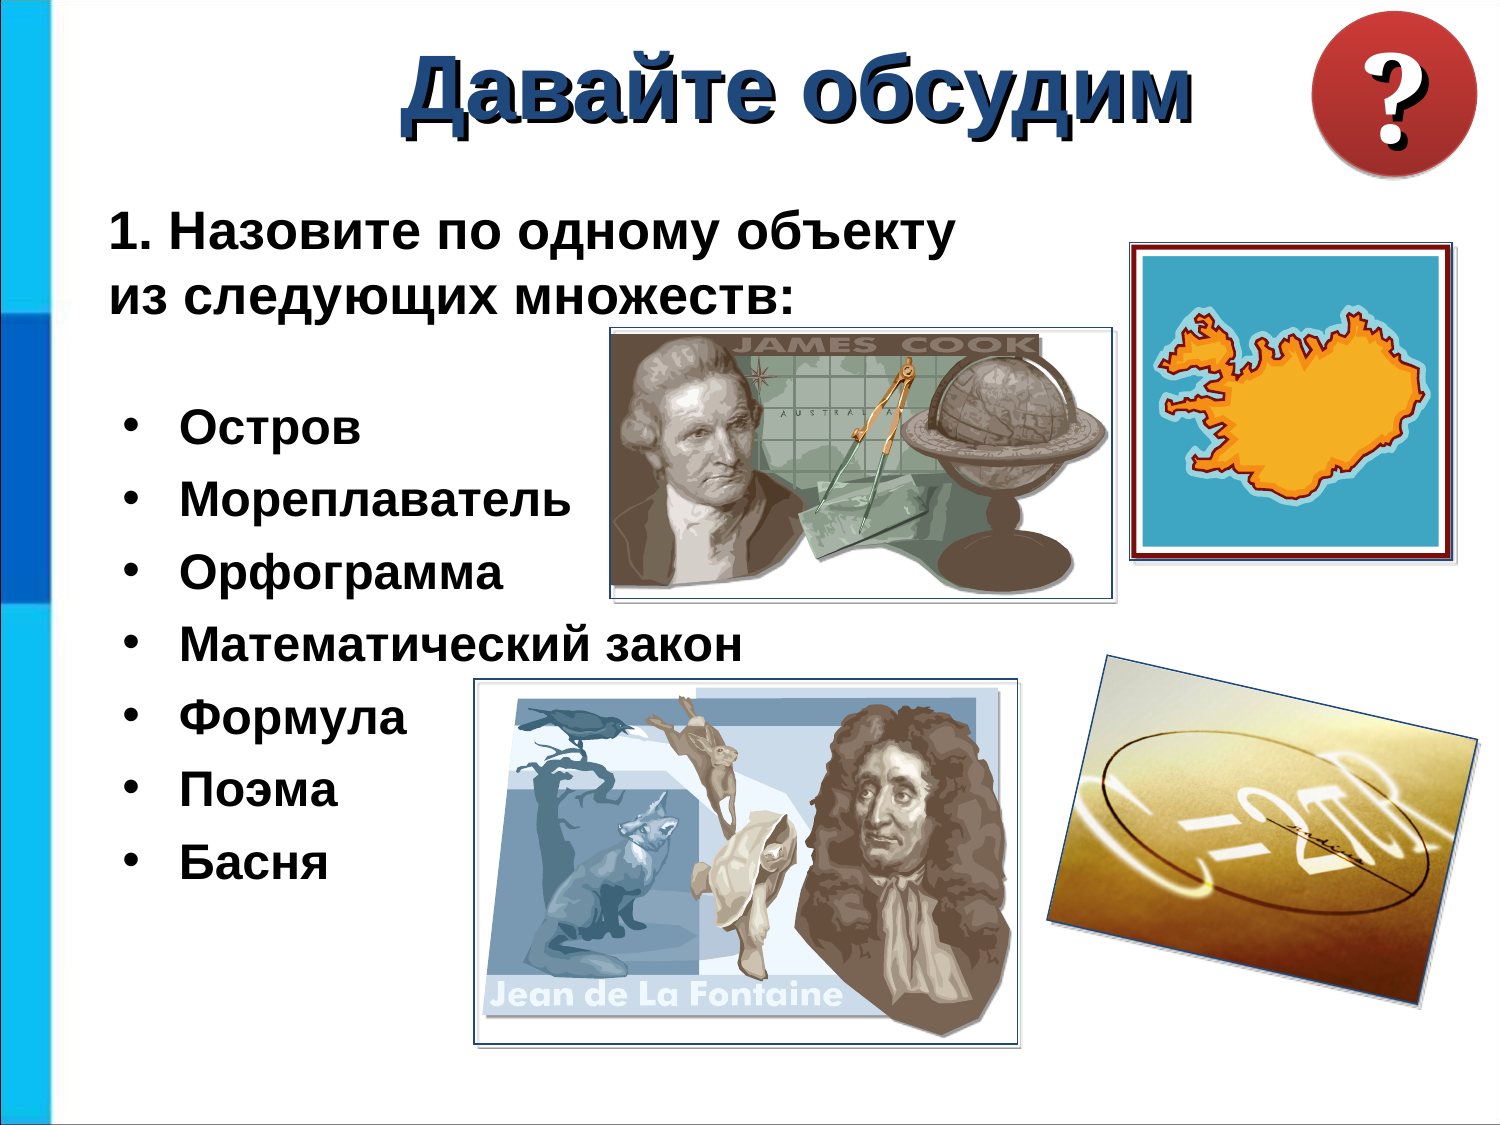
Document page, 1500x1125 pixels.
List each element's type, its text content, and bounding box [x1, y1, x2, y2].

text_box Остров Мореплаватель Орфограмма Математический закон Формула Поэма Басня [107, 386, 814, 932]
text_box ? [1312, 11, 1477, 176]
text_box 1. Назовите по одному объекту из следующих множеств: [93, 187, 1043, 333]
picture [0, 0, 1500, 1125]
title Давайте обсудим [171, 30, 1341, 135]
